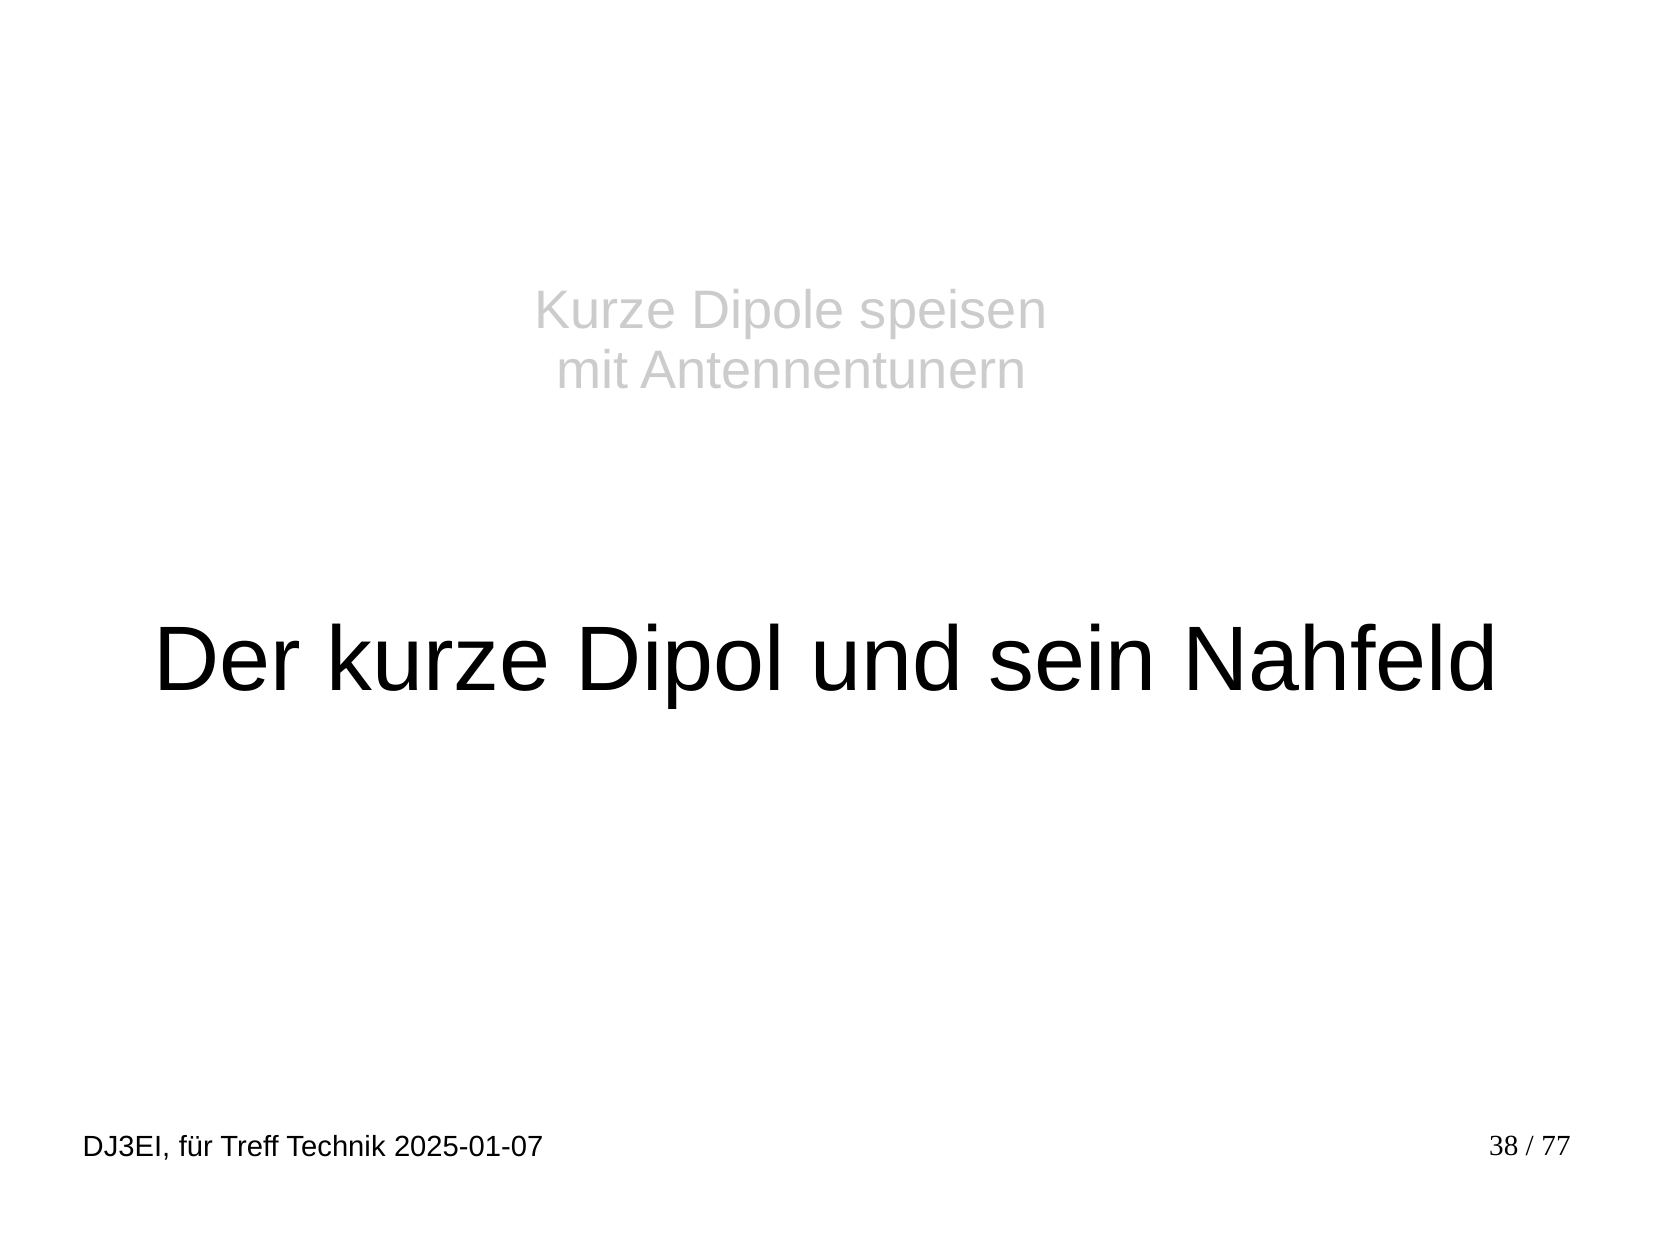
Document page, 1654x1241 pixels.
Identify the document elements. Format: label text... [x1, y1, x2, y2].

title Der kurze Dipol und sein Nahfeld [82, 555, 1571, 763]
text_box Kurze Dipole speisen mit Antennentunern [519, 271, 1063, 408]
